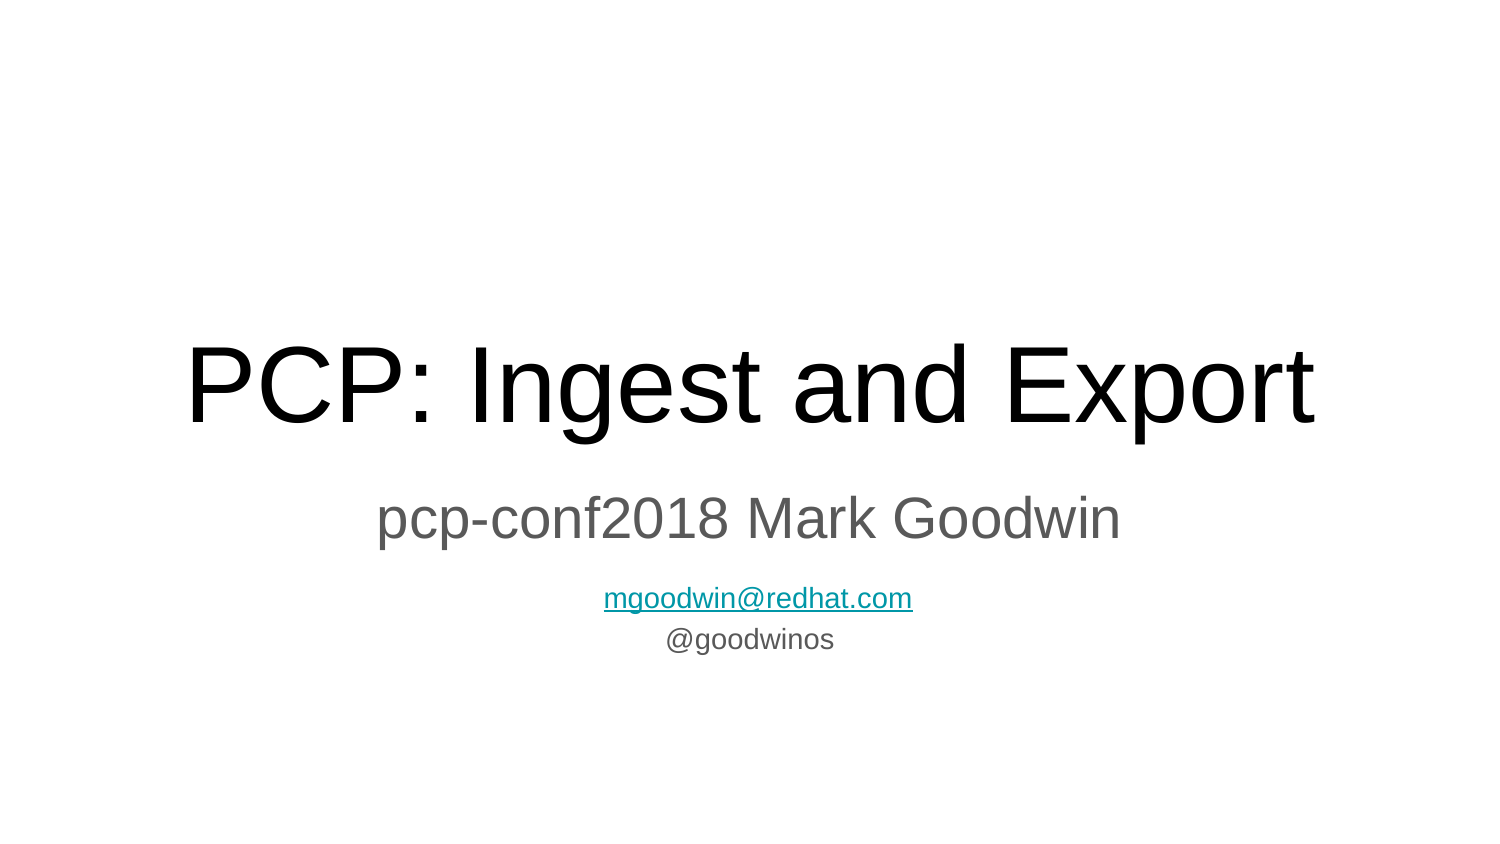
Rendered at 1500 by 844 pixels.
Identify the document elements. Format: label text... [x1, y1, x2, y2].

title PCP: Ingest and Export [51, 122, 1449, 459]
subtitle pcp-conf2018 Mark Goodwin mgoodwin@redhat.com @goodwinos [51, 464, 1449, 679]
